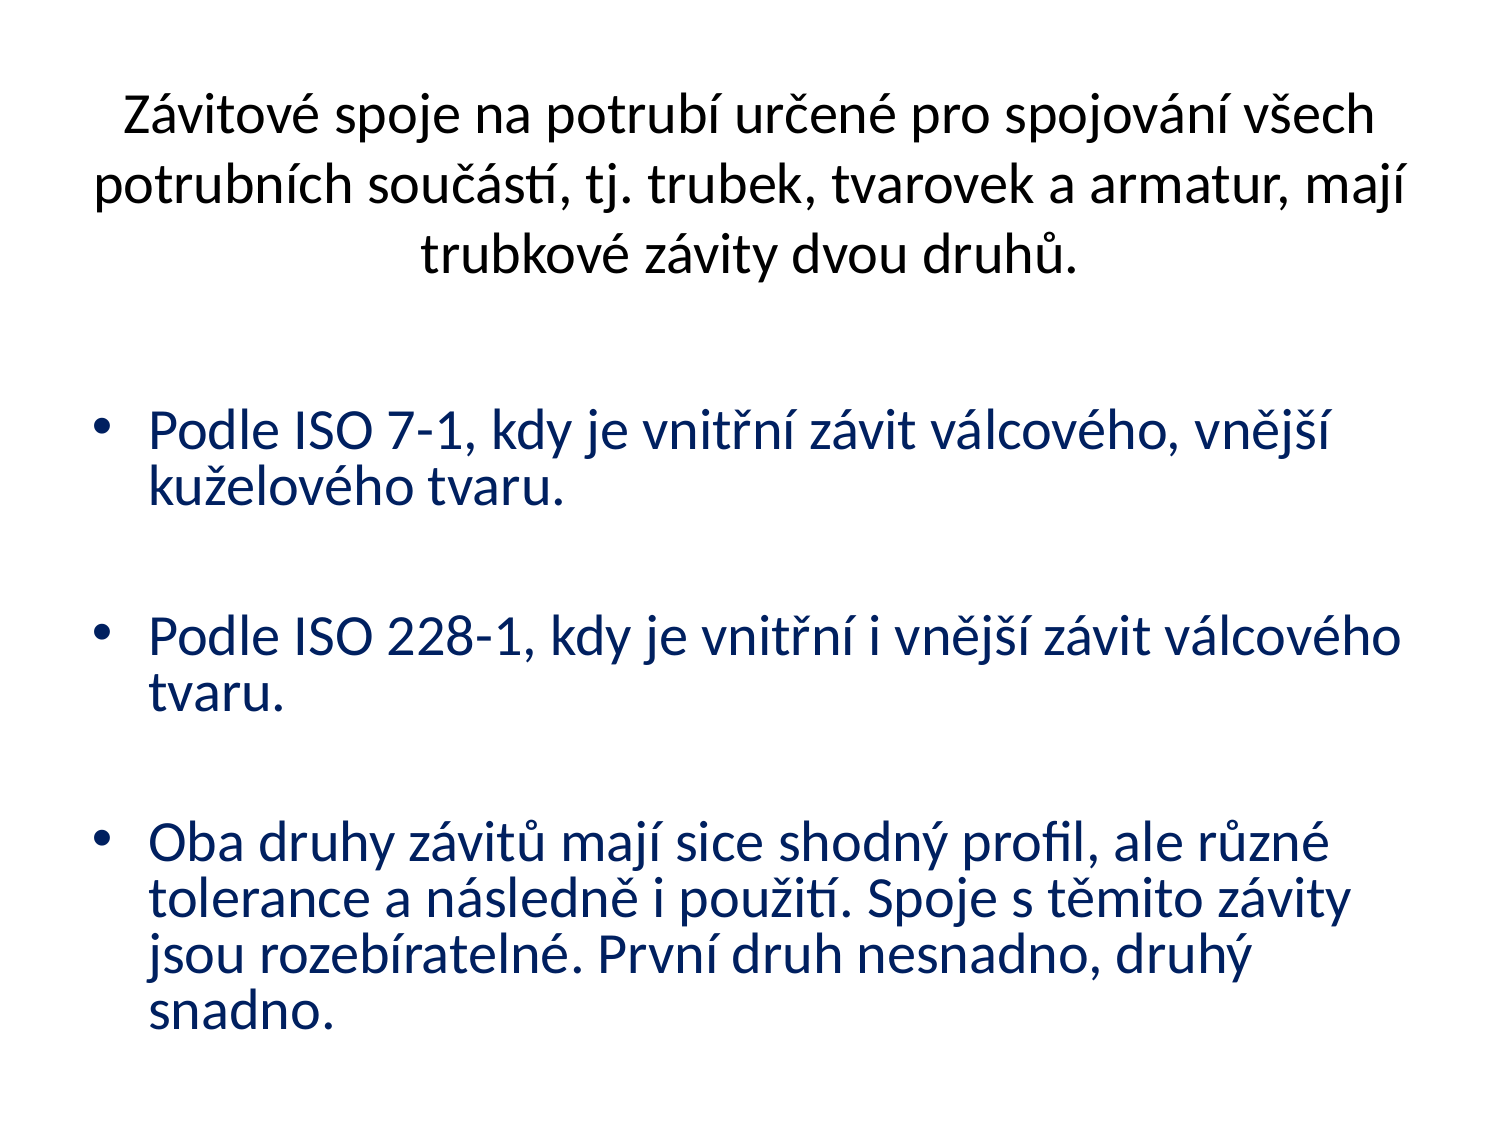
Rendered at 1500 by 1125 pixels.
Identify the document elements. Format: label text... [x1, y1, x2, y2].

title Závitové spoje na potrubí určené pro spojování všech potrubních součástí, tj. trubek, tvarovek a armatur, mají trubkové závity dvou druhů. [75, 45, 1426, 315]
list Podle ISO 7-1, kdy je vnitřní závit válcového, vnější kuželového tvaru. Podle ISO 228-1, kdy je vnitřní i vnější závit válcového tvaru. Oba druhy závitů mají sice shodný profil, ale různé tolerance a následně i použití. Spoje s těmito závity jsou rozebíratelné. První druh nesnadno, druhý snadno. [76, 397, 1427, 1125]
